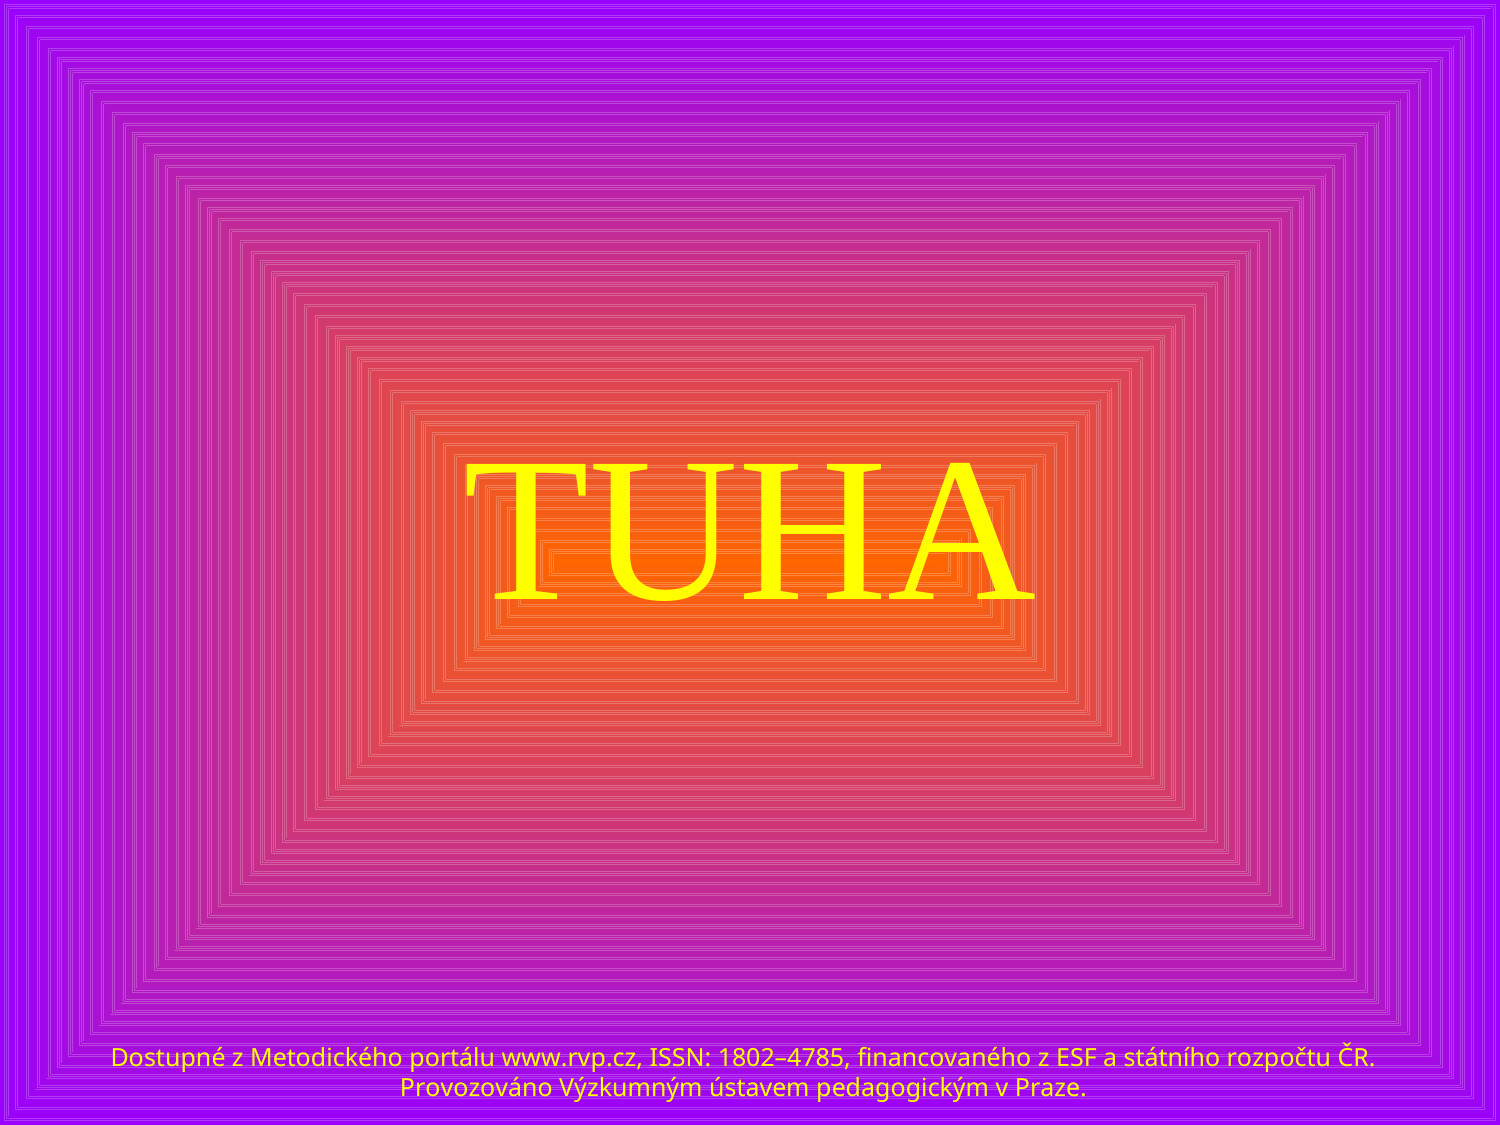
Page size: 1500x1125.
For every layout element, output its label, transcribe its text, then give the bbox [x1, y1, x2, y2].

text_box Dostupné z Metodického portálu www.rvp.cz, ISSN: 1802–4785, financovaného z ESF a státního rozpočtu ČR. Provozováno Výzkumným ústavem pedagogickým v Praze. [35, 1041, 1454, 1102]
text_box TUHA [0, 385, 1500, 649]
